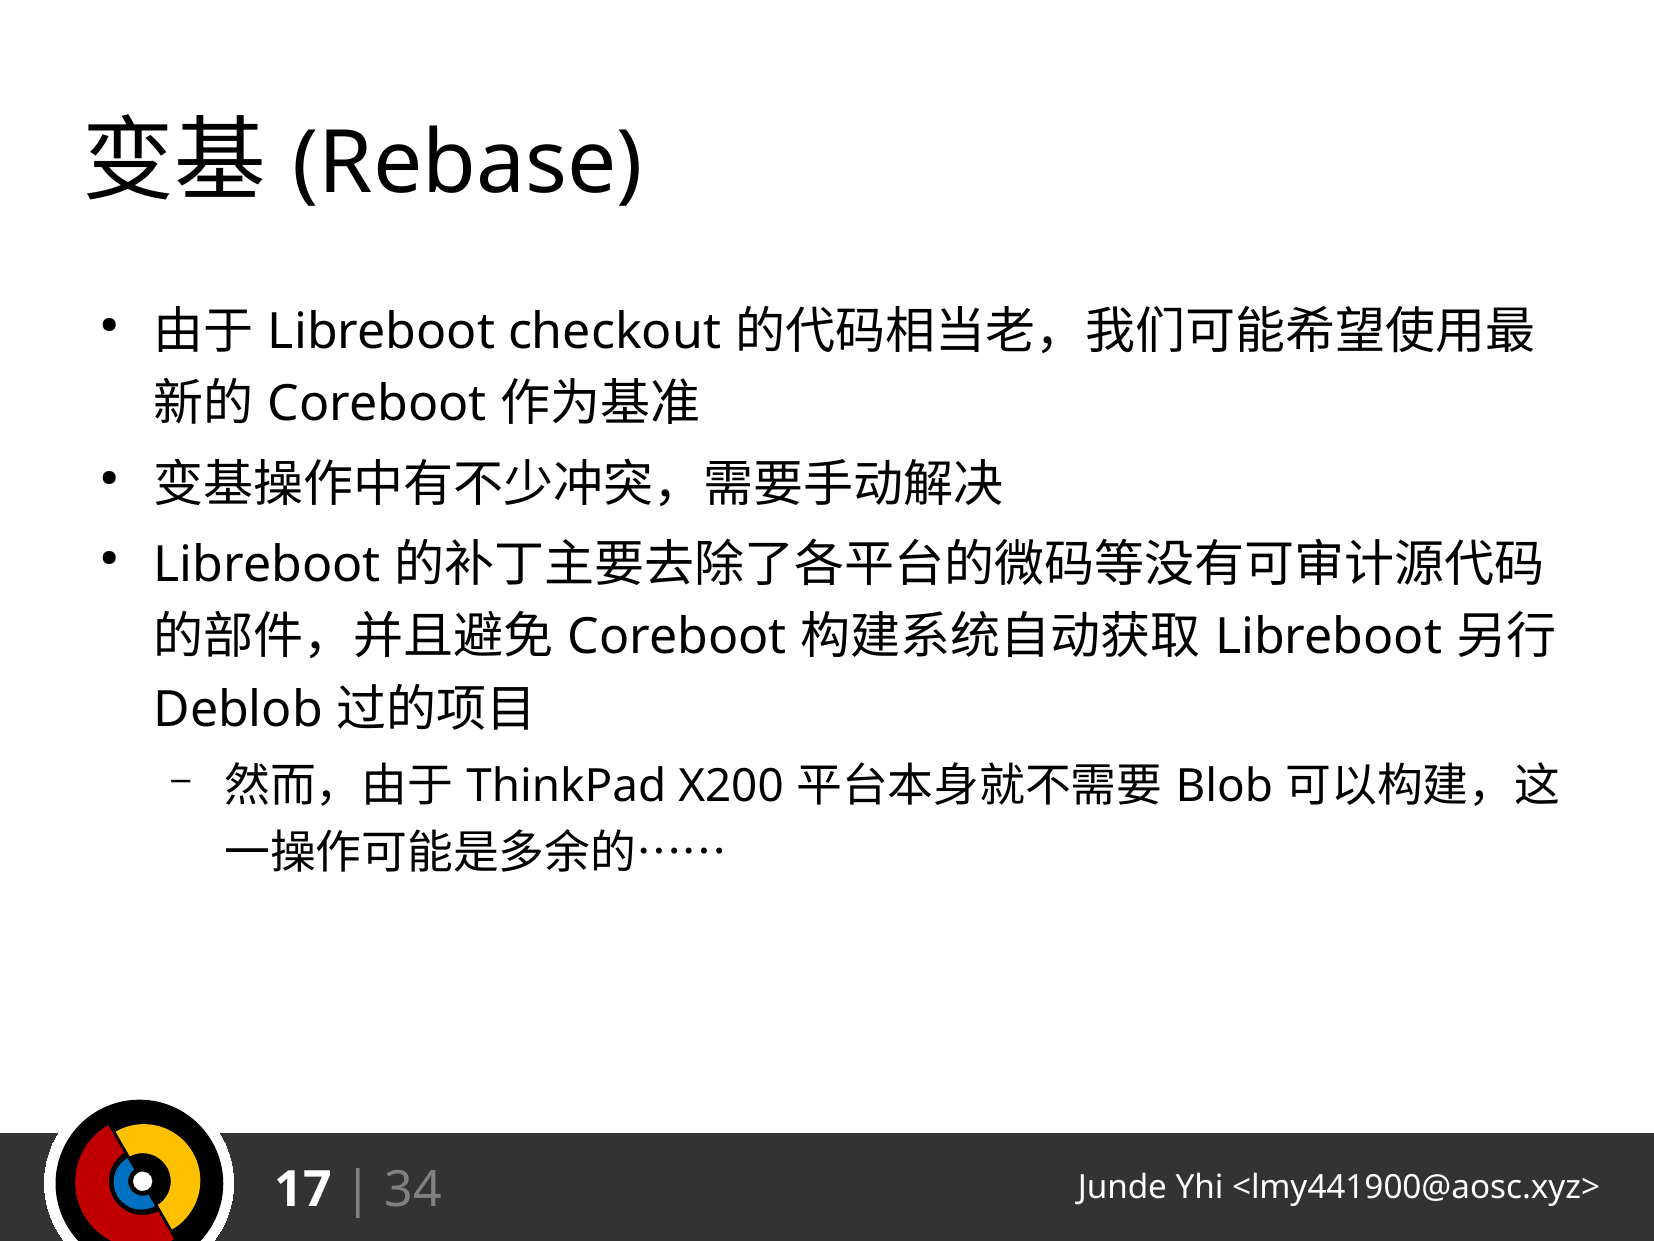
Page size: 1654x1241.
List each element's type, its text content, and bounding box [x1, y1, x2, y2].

list 由于Libreboot checkout的代码相当老，我们可能希望使用最新的Coreboot作为基准 变基操作中有不少冲突，需要手动解决 Libreboot的补丁主要去除了各平台的微码等没有可审计源代码的部件，并且避免Coreboot构建系统自动获取Libreboot另行Deblob过的项目 然而，由于ThinkPad X200平台本身就不需要Blob可以构建，这一操作可能是多余的…… [82, 290, 1571, 1010]
title 变基(Rebase) [82, 49, 1571, 257]
